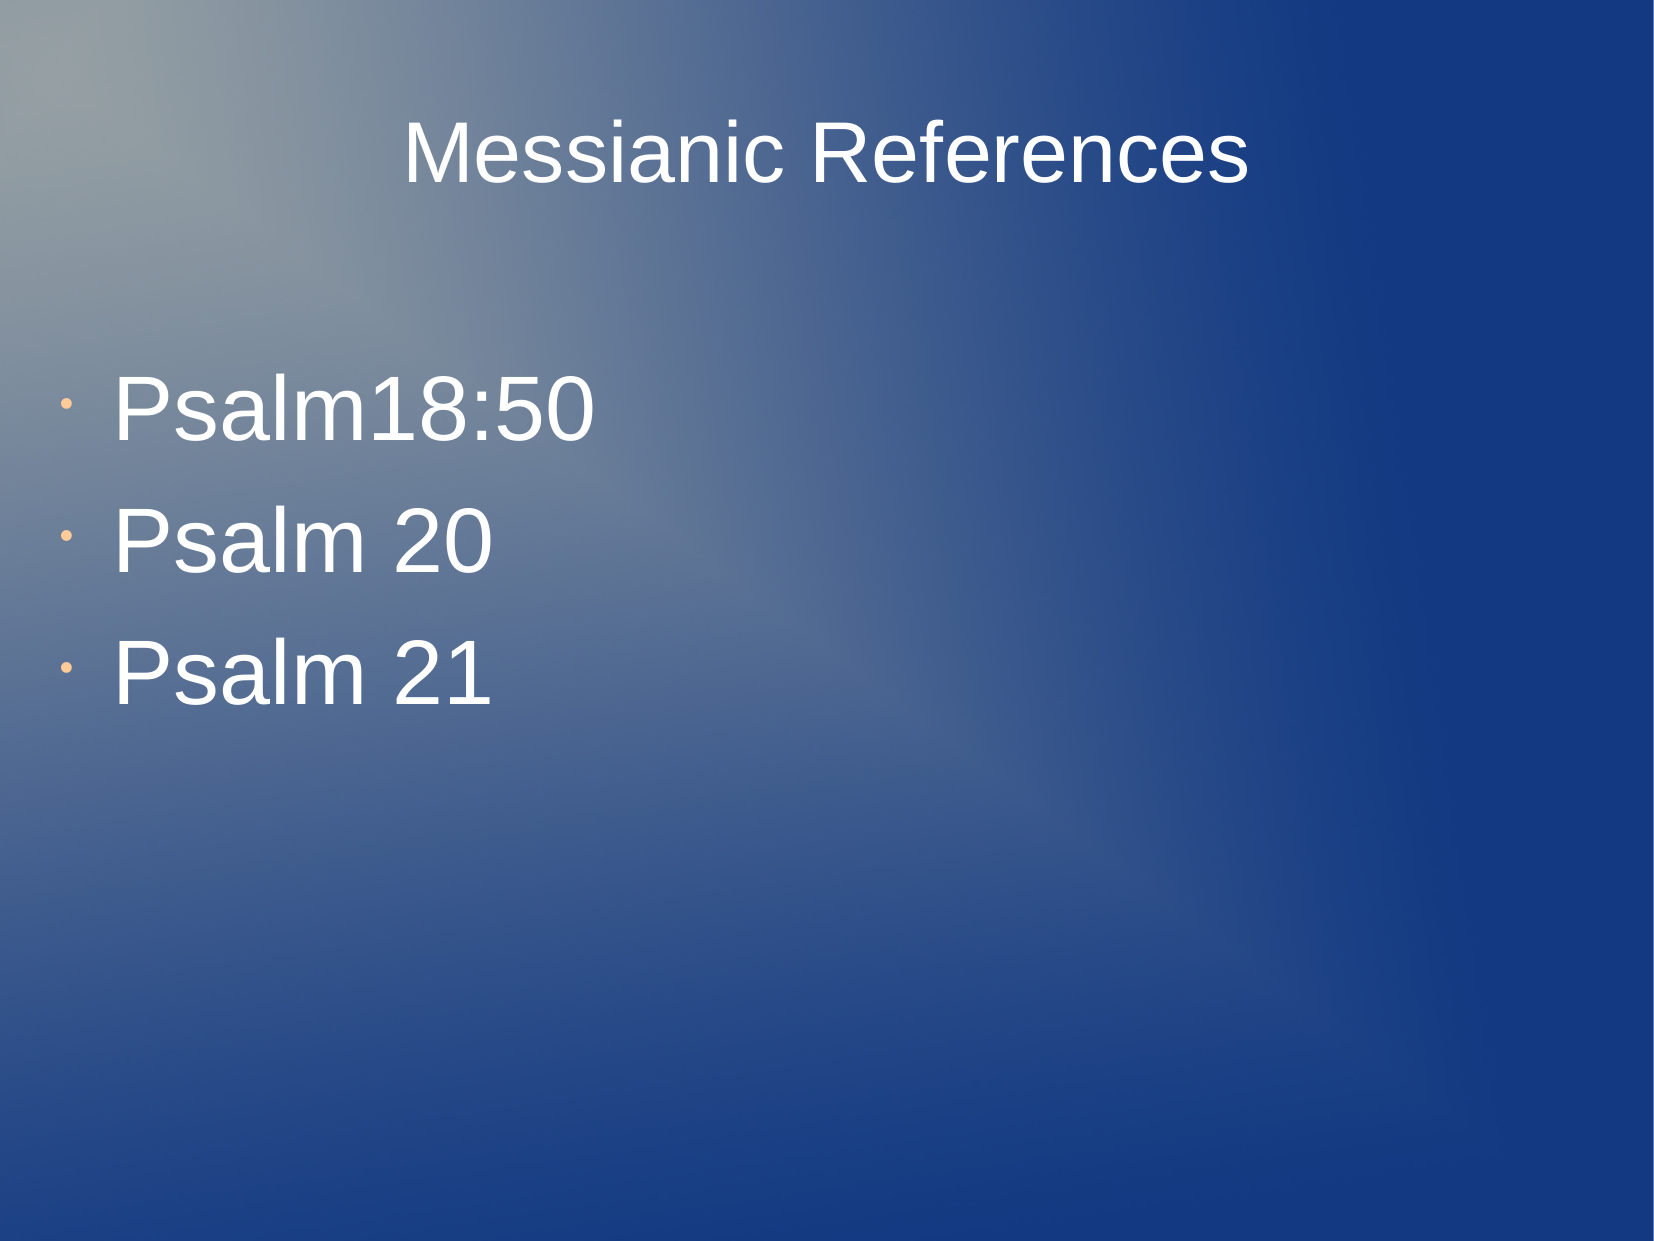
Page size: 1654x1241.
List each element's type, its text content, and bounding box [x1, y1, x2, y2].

list Psalm18:50 Psalm 20 Psalm 21 [41, 225, 1531, 1120]
title Messianic References [82, 49, 1571, 257]
picture [0, 0, 1654, 1241]
